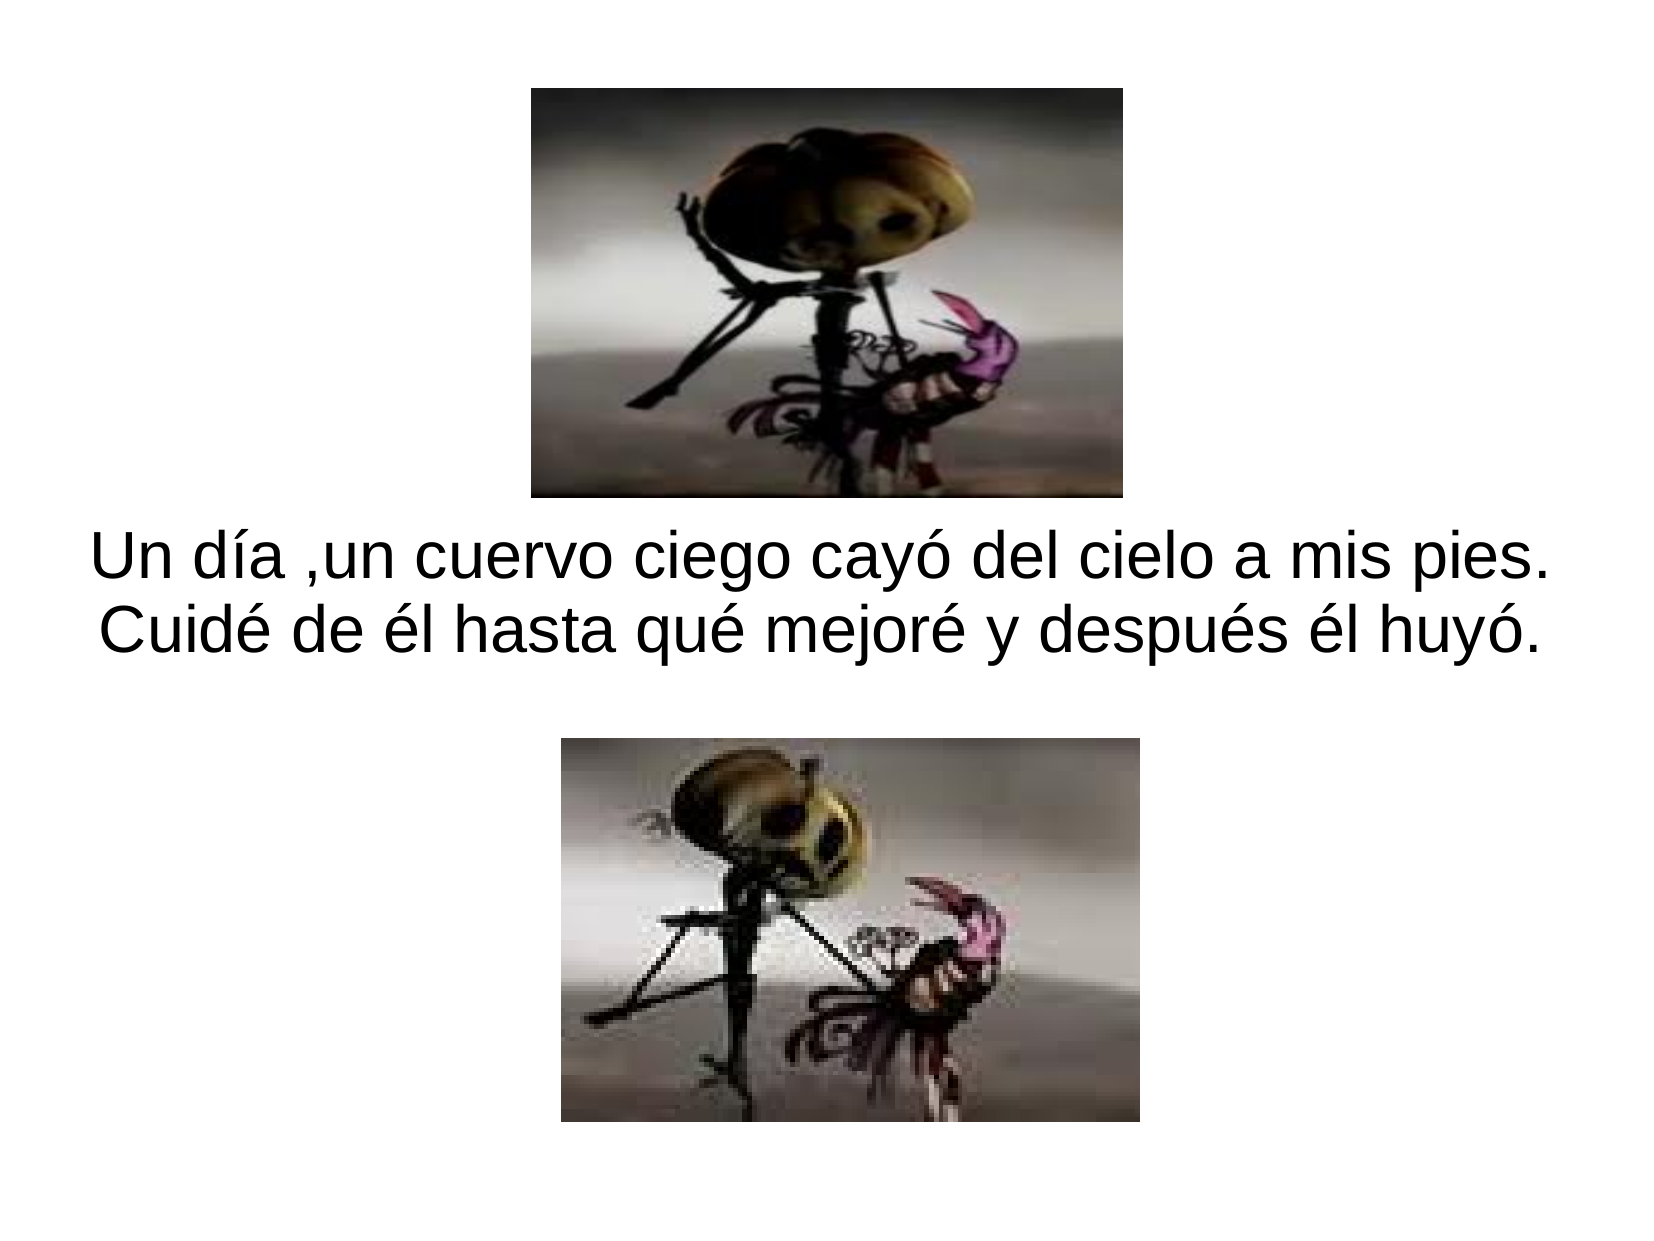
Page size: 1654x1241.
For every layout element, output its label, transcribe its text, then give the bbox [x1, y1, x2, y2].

picture [561, 738, 1140, 1123]
subtitle Un día ,un cuervo ciego cayó del cielo a mis pies. Cuidé de él hasta qué mejoré y después él huyó. [76, 62, 1565, 1123]
